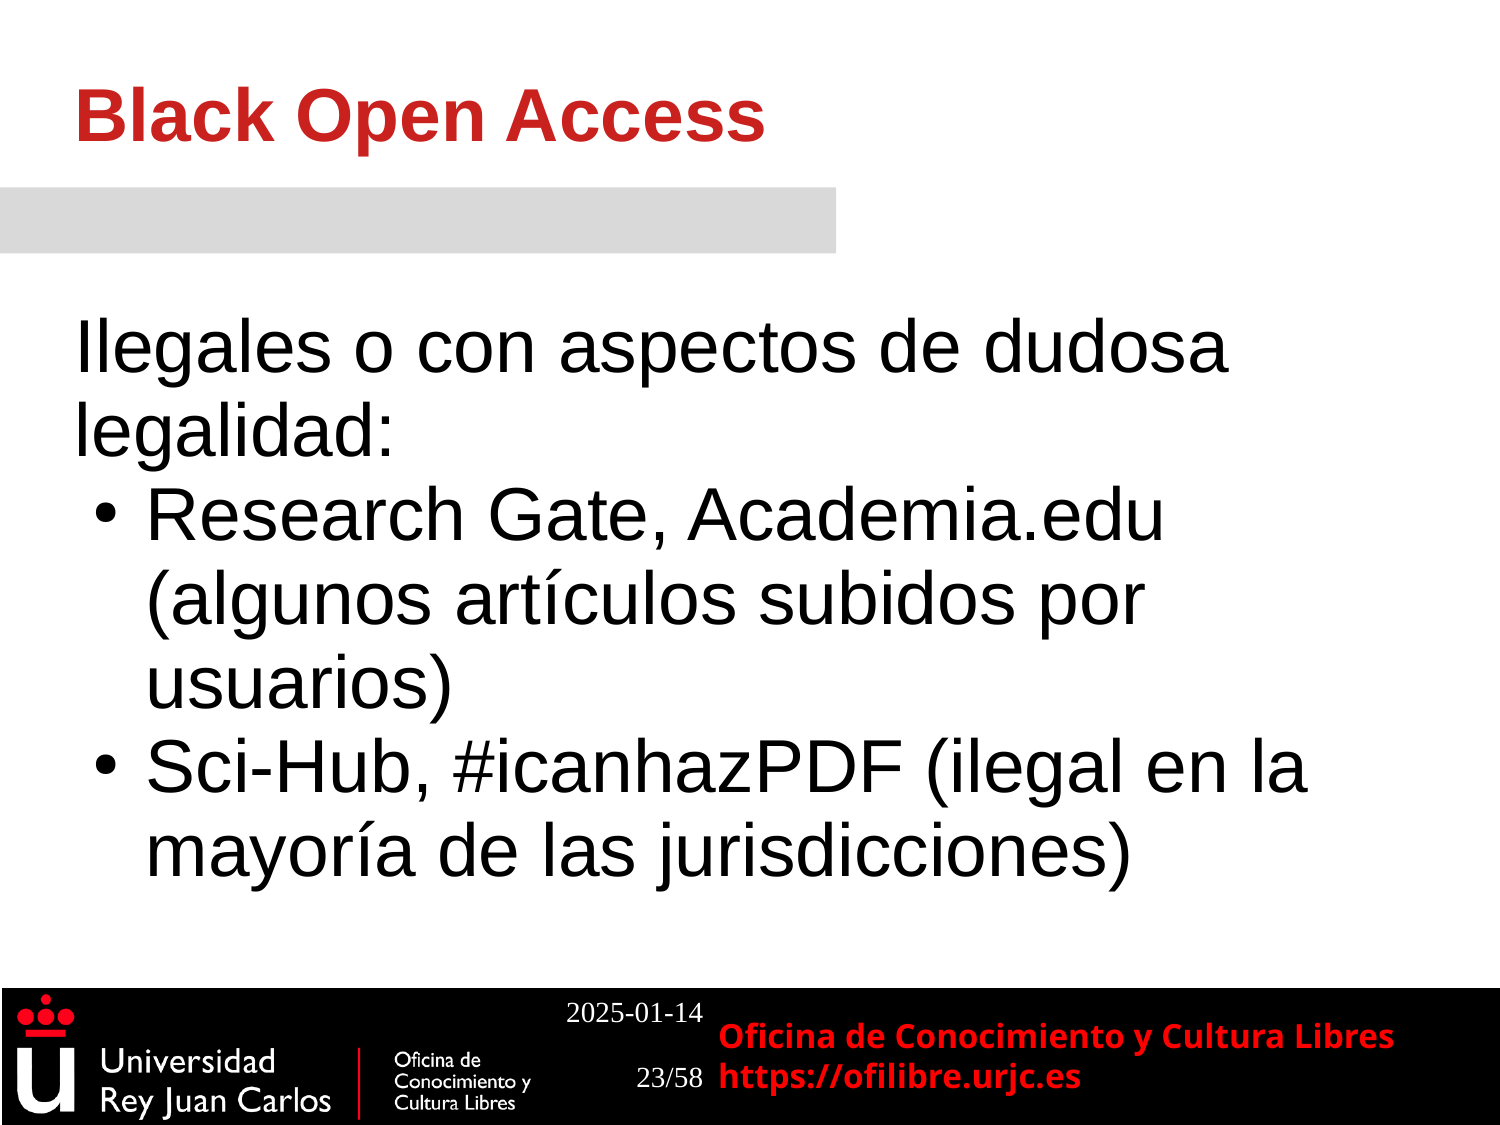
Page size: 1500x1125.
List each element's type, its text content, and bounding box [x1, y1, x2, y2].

title [75, 7, 1425, 196]
text_box Ilegales o con aspectos de dudosa legalidad: Research Gate, Academia.edu (algunos artículos subidos por usuarios) Sci-Hub, #icanhazPDF (ilegal en la mayoría de las jurisdicciones) [60, 297, 1463, 901]
picture [17, 994, 531, 1120]
text_box Black Open Access [60, 66, 991, 249]
